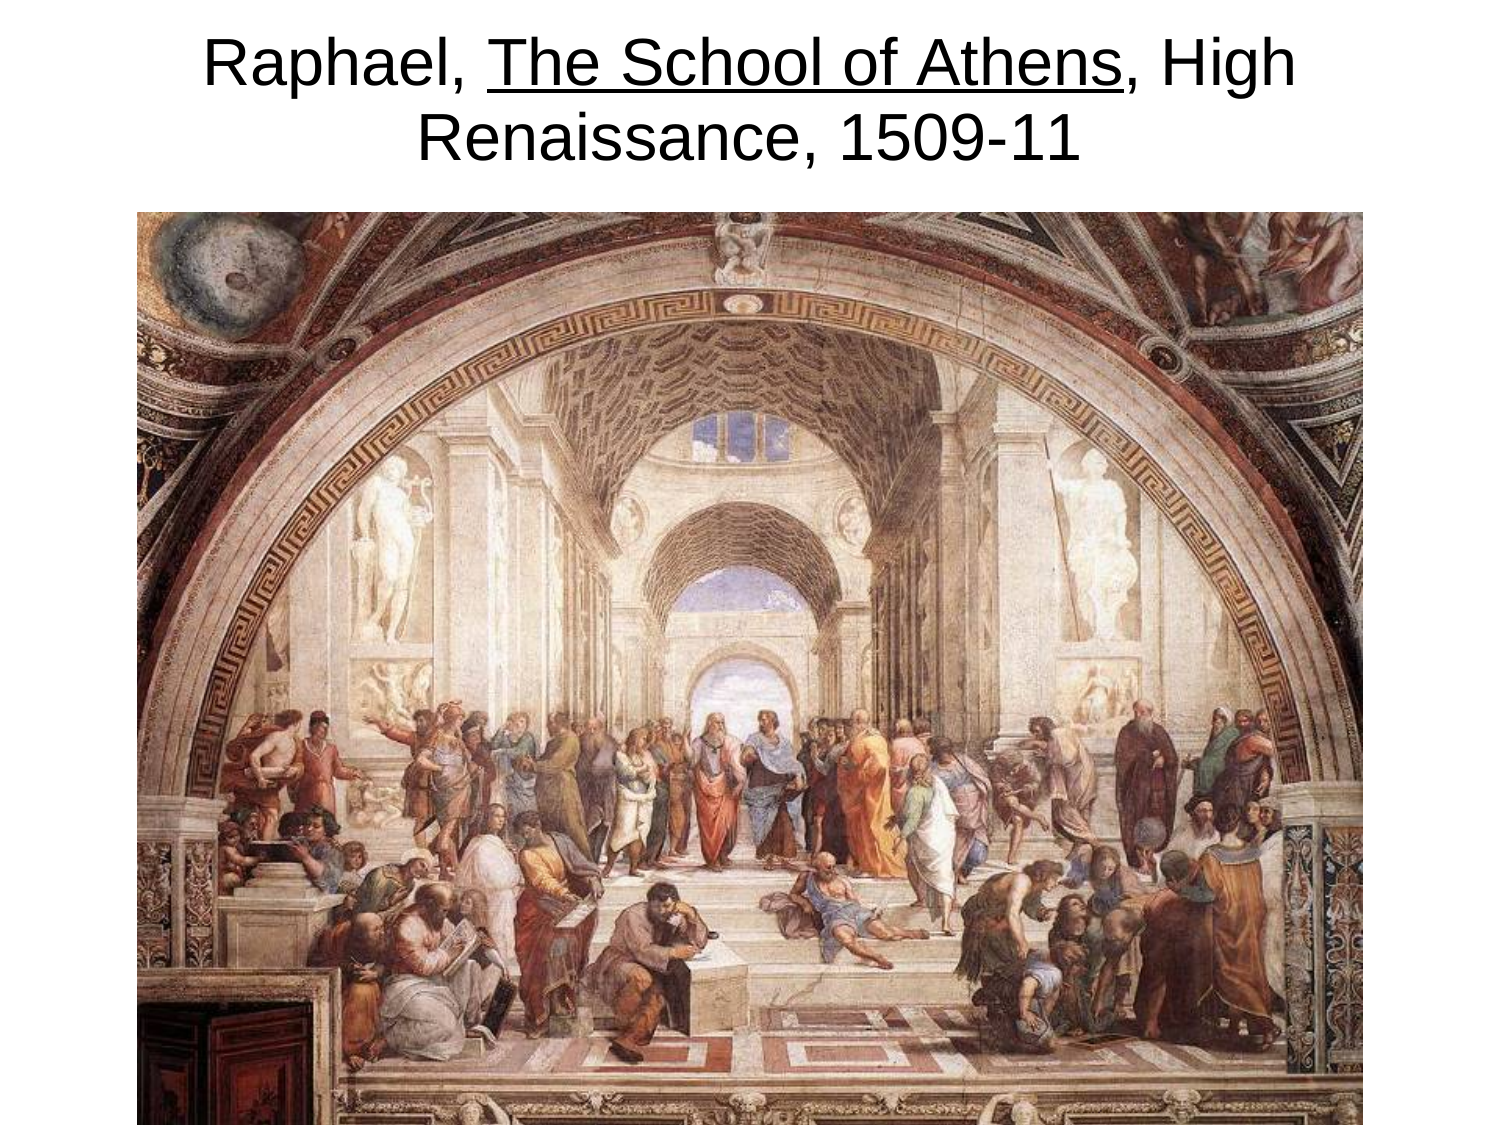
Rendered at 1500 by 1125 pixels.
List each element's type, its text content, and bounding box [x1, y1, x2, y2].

title Raphael, The School of Athens, High Renaissance, 1509-11 [0, 0, 1500, 201]
picture [137, 212, 1363, 1125]
